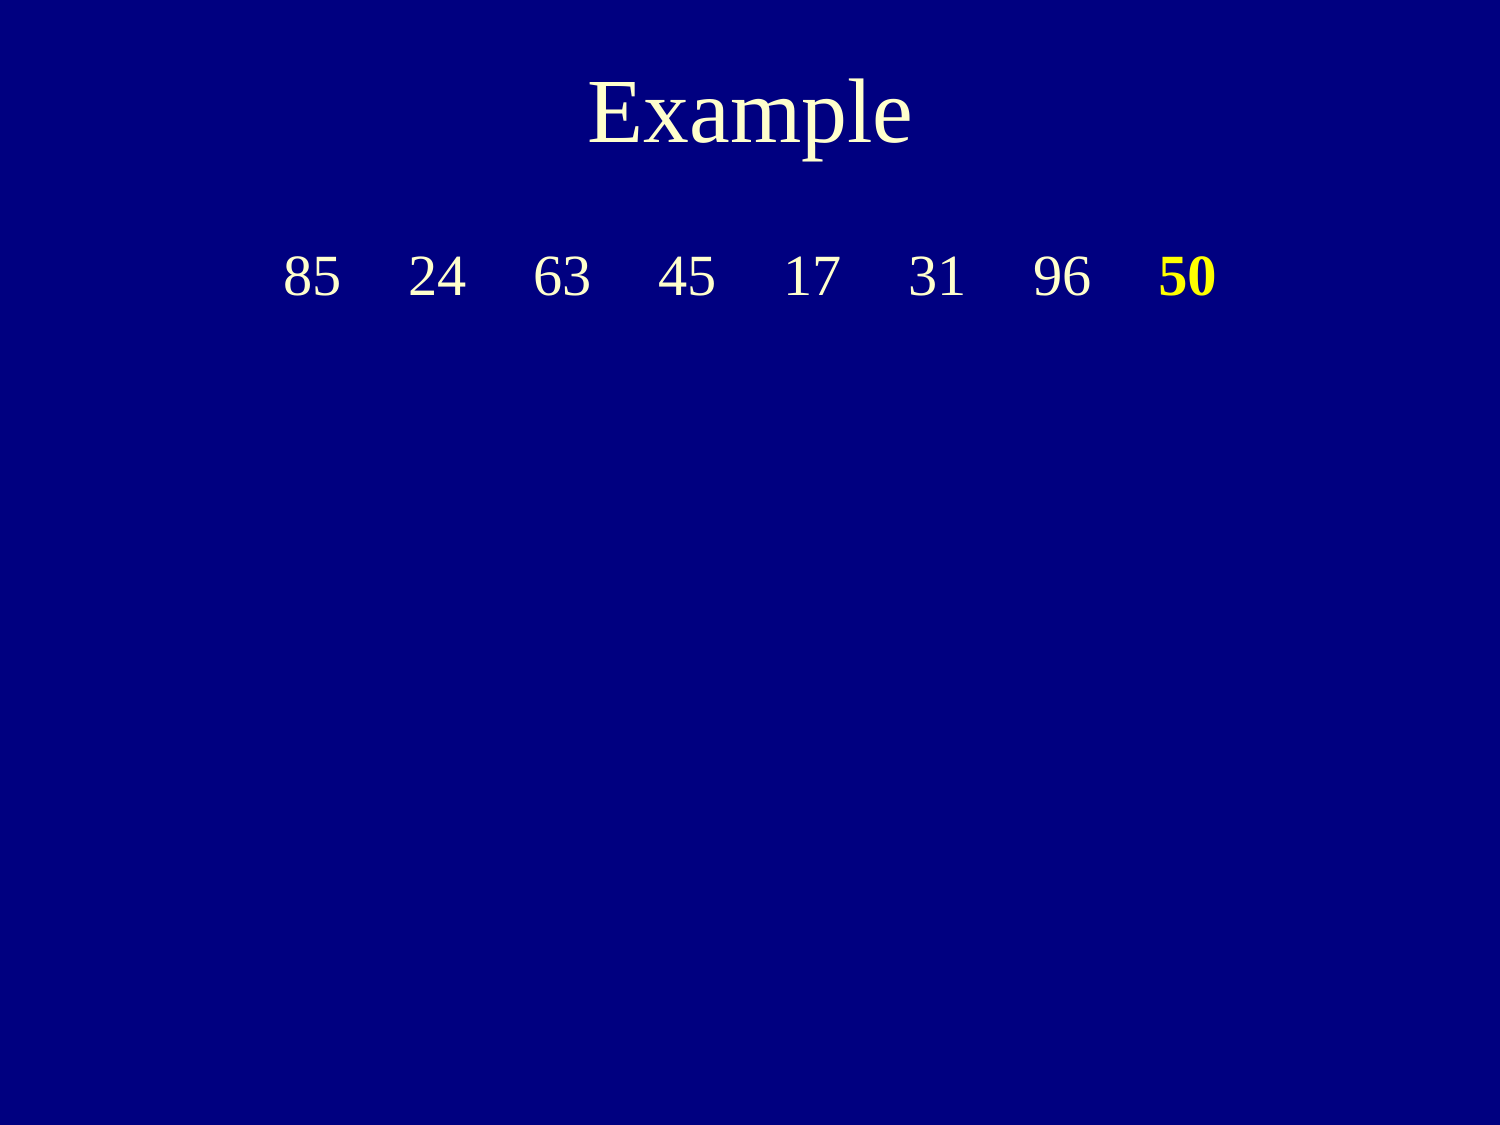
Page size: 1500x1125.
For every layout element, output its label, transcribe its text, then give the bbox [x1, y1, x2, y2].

table_header 24 [375, 229, 500, 325]
table_header 63 [500, 229, 625, 325]
title Example [22, 43, 1480, 169]
table_header 45 [625, 229, 750, 325]
table_header 31 [875, 229, 1000, 325]
table_header 85 [250, 229, 375, 325]
table_header 50 [1125, 229, 1250, 325]
table_header 17 [750, 229, 875, 325]
table_header 96 [1000, 229, 1125, 325]
